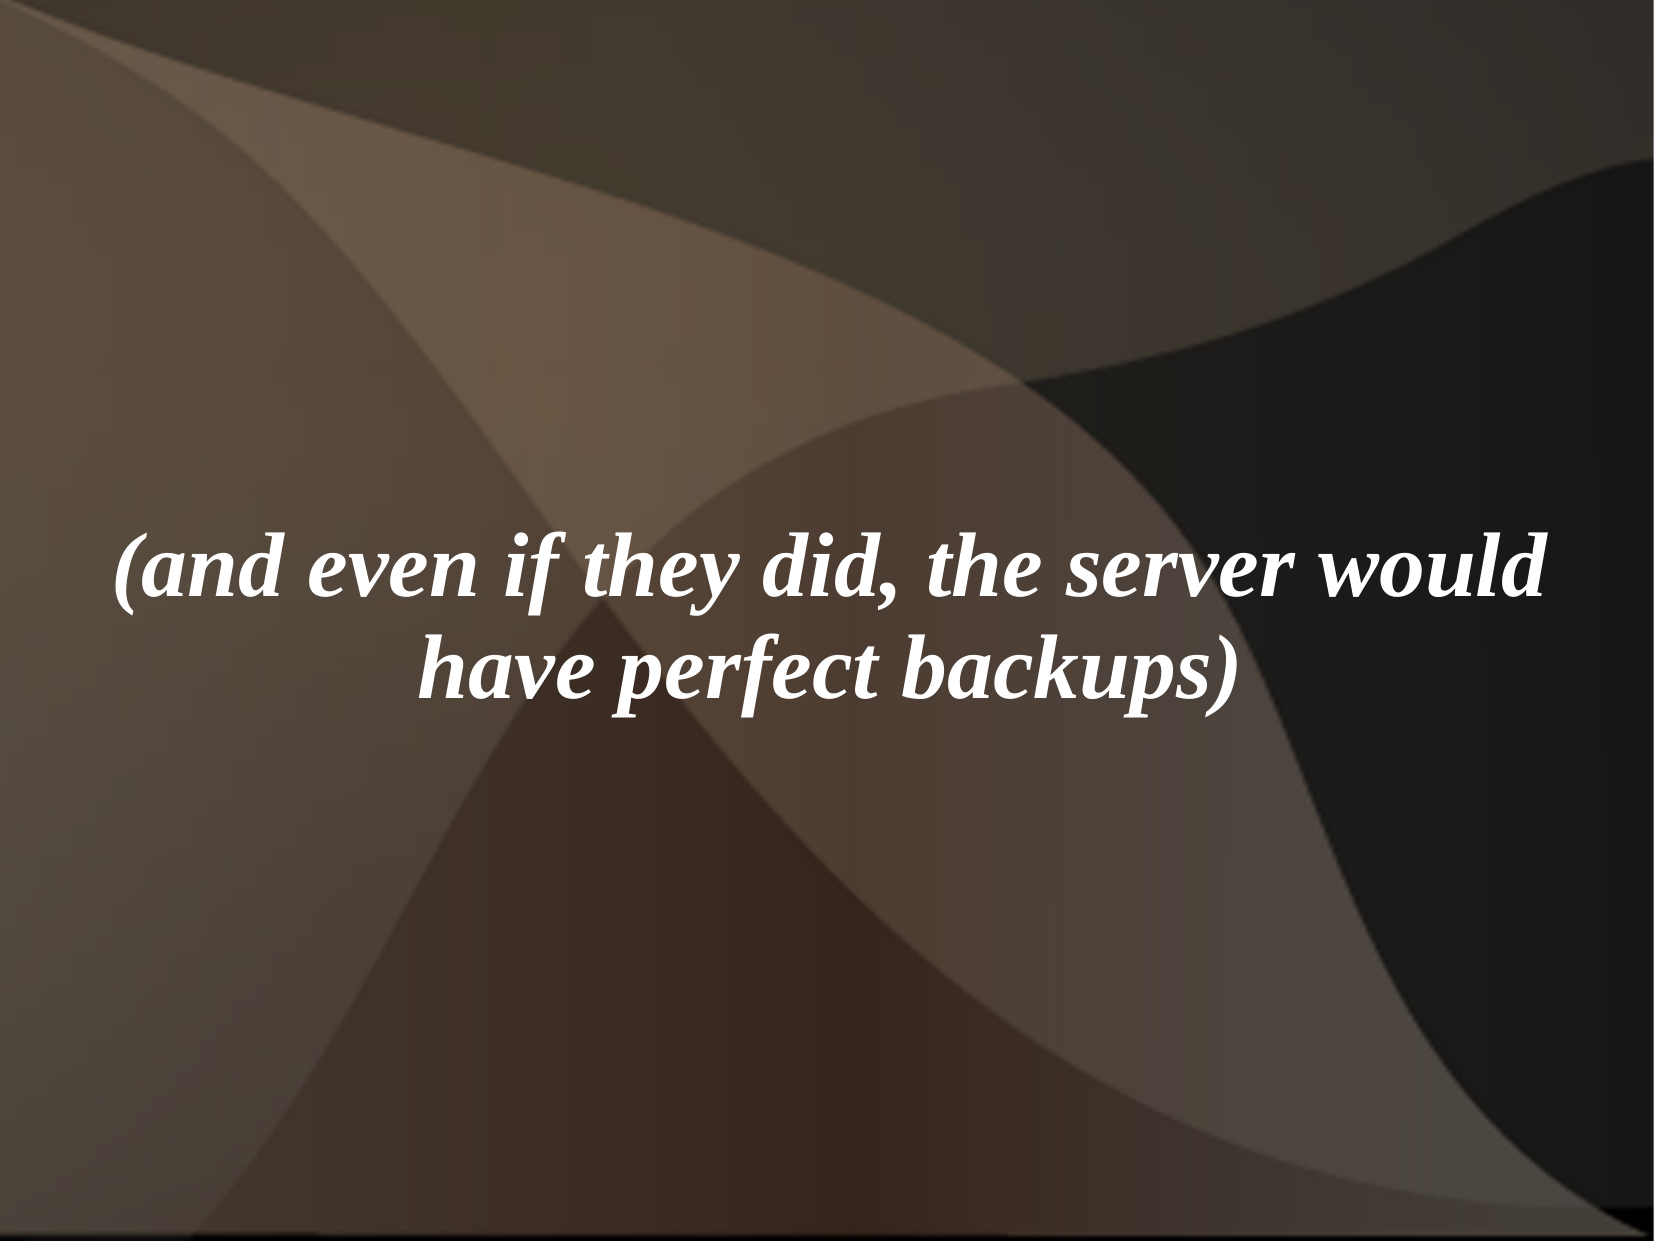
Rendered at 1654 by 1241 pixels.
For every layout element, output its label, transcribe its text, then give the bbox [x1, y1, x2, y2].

title (and even if they did, the server would have perfect backups) [86, 514, 1576, 718]
picture [0, 0, 1654, 1241]
